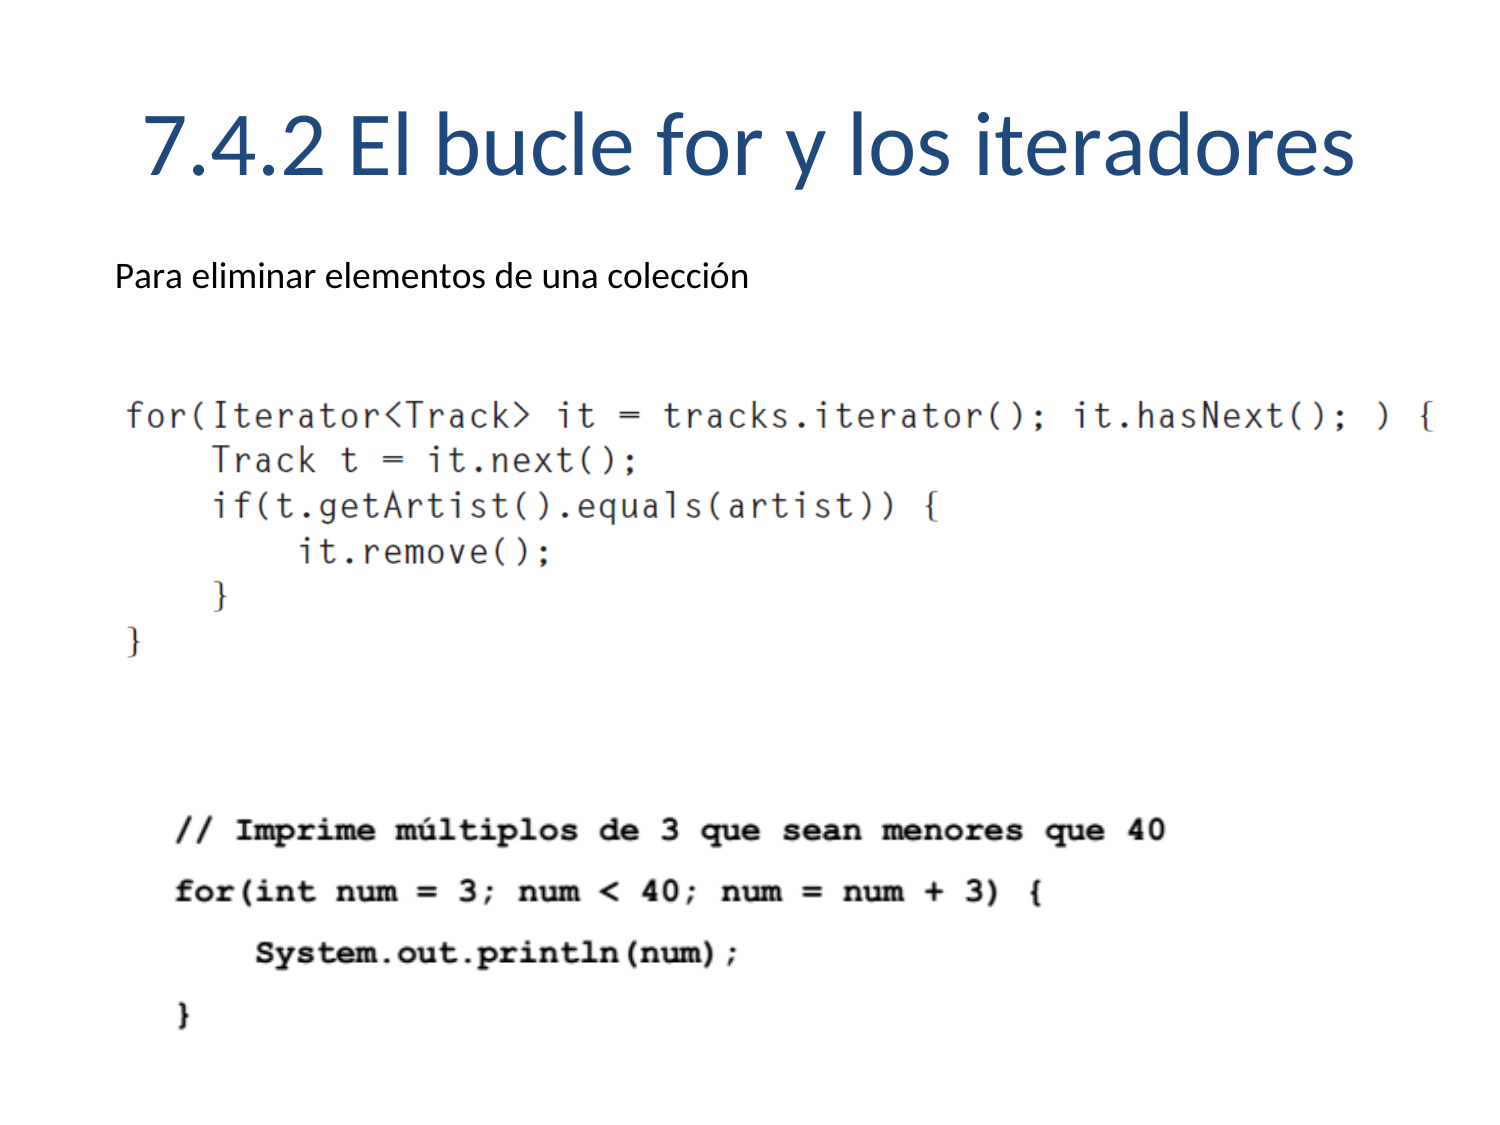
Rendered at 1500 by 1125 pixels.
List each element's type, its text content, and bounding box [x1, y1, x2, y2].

picture [76, 385, 1459, 690]
text_box Para eliminar elementos de una colección [100, 243, 1294, 304]
picture [98, 781, 1211, 1100]
title 7.4.2 El bucle for y los iteradores [75, 45, 1426, 233]
